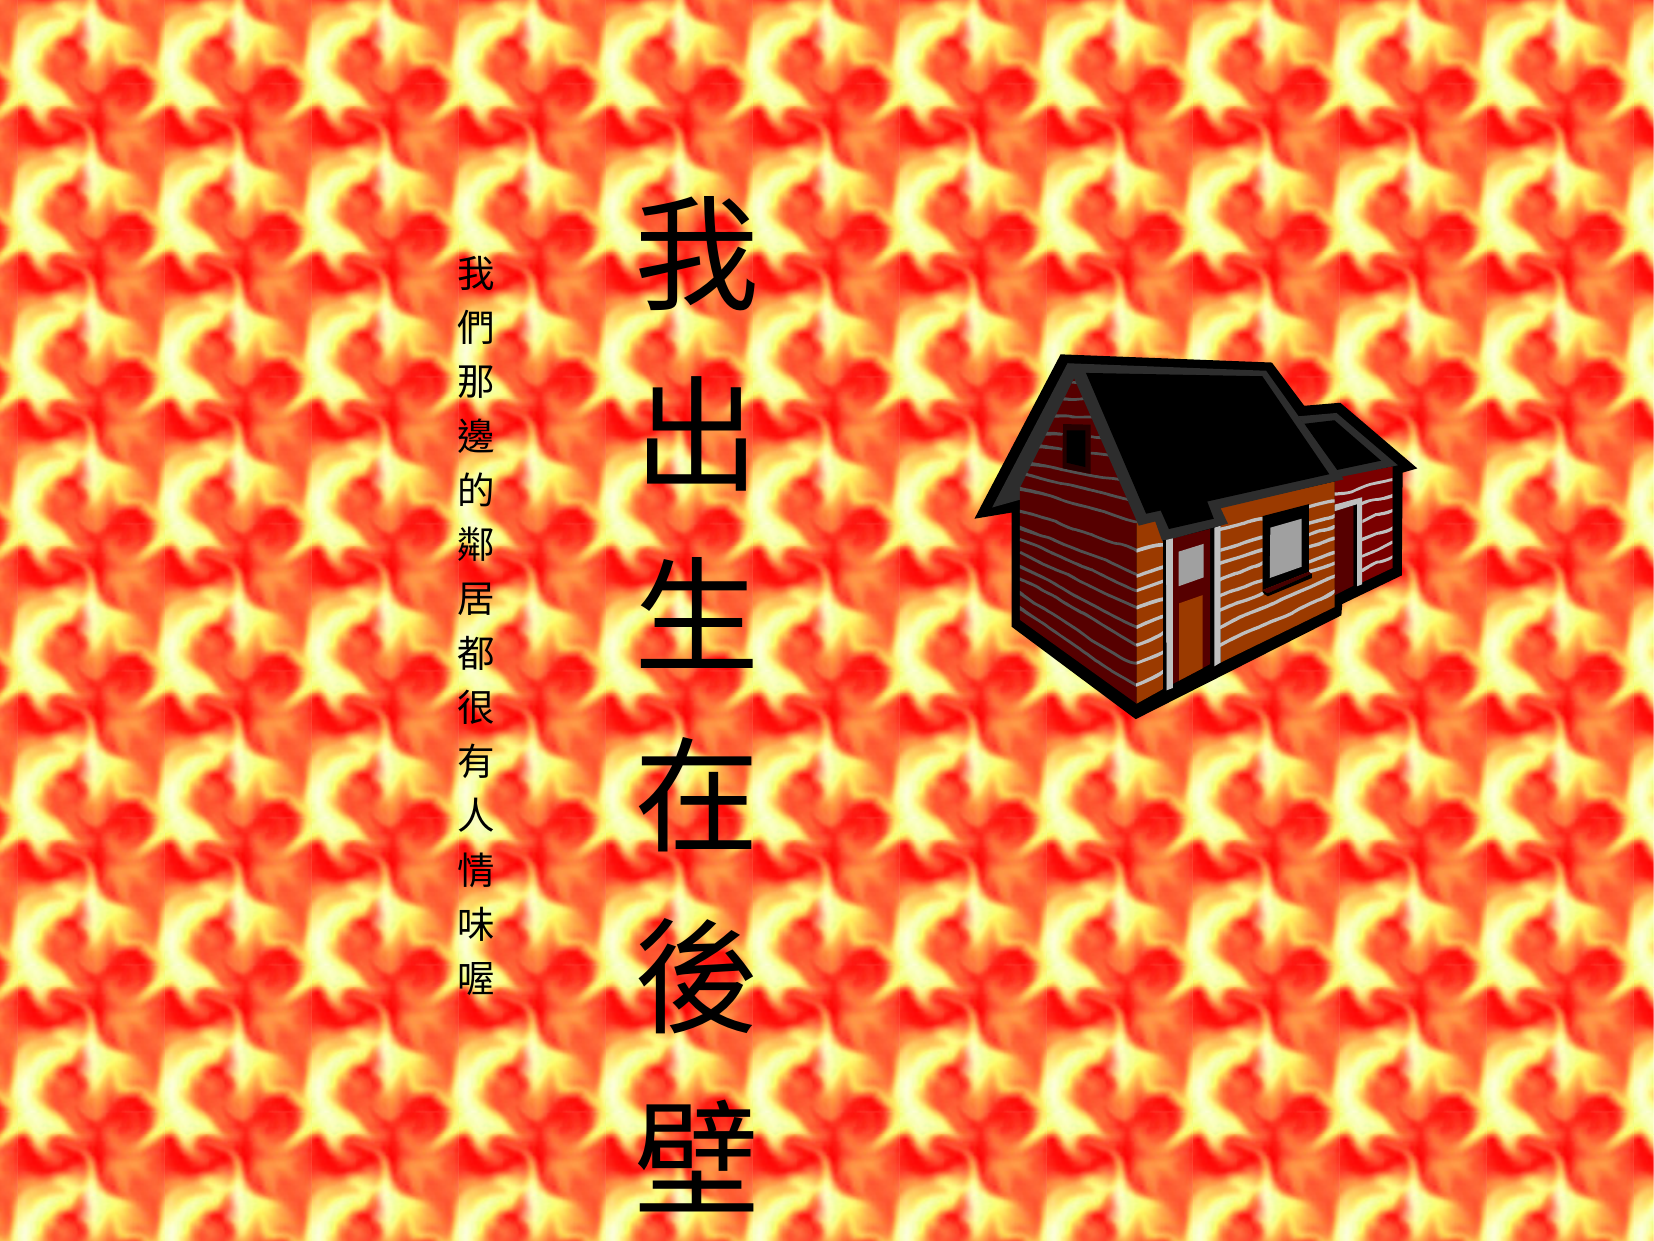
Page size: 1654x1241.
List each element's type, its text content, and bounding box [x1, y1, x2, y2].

text_box 我們那邊的鄰居都很有人 情味喔 [442, 236, 502, 927]
text_box 我出生在後壁 [620, 147, 886, 1241]
picture [0, 0, 1654, 1241]
